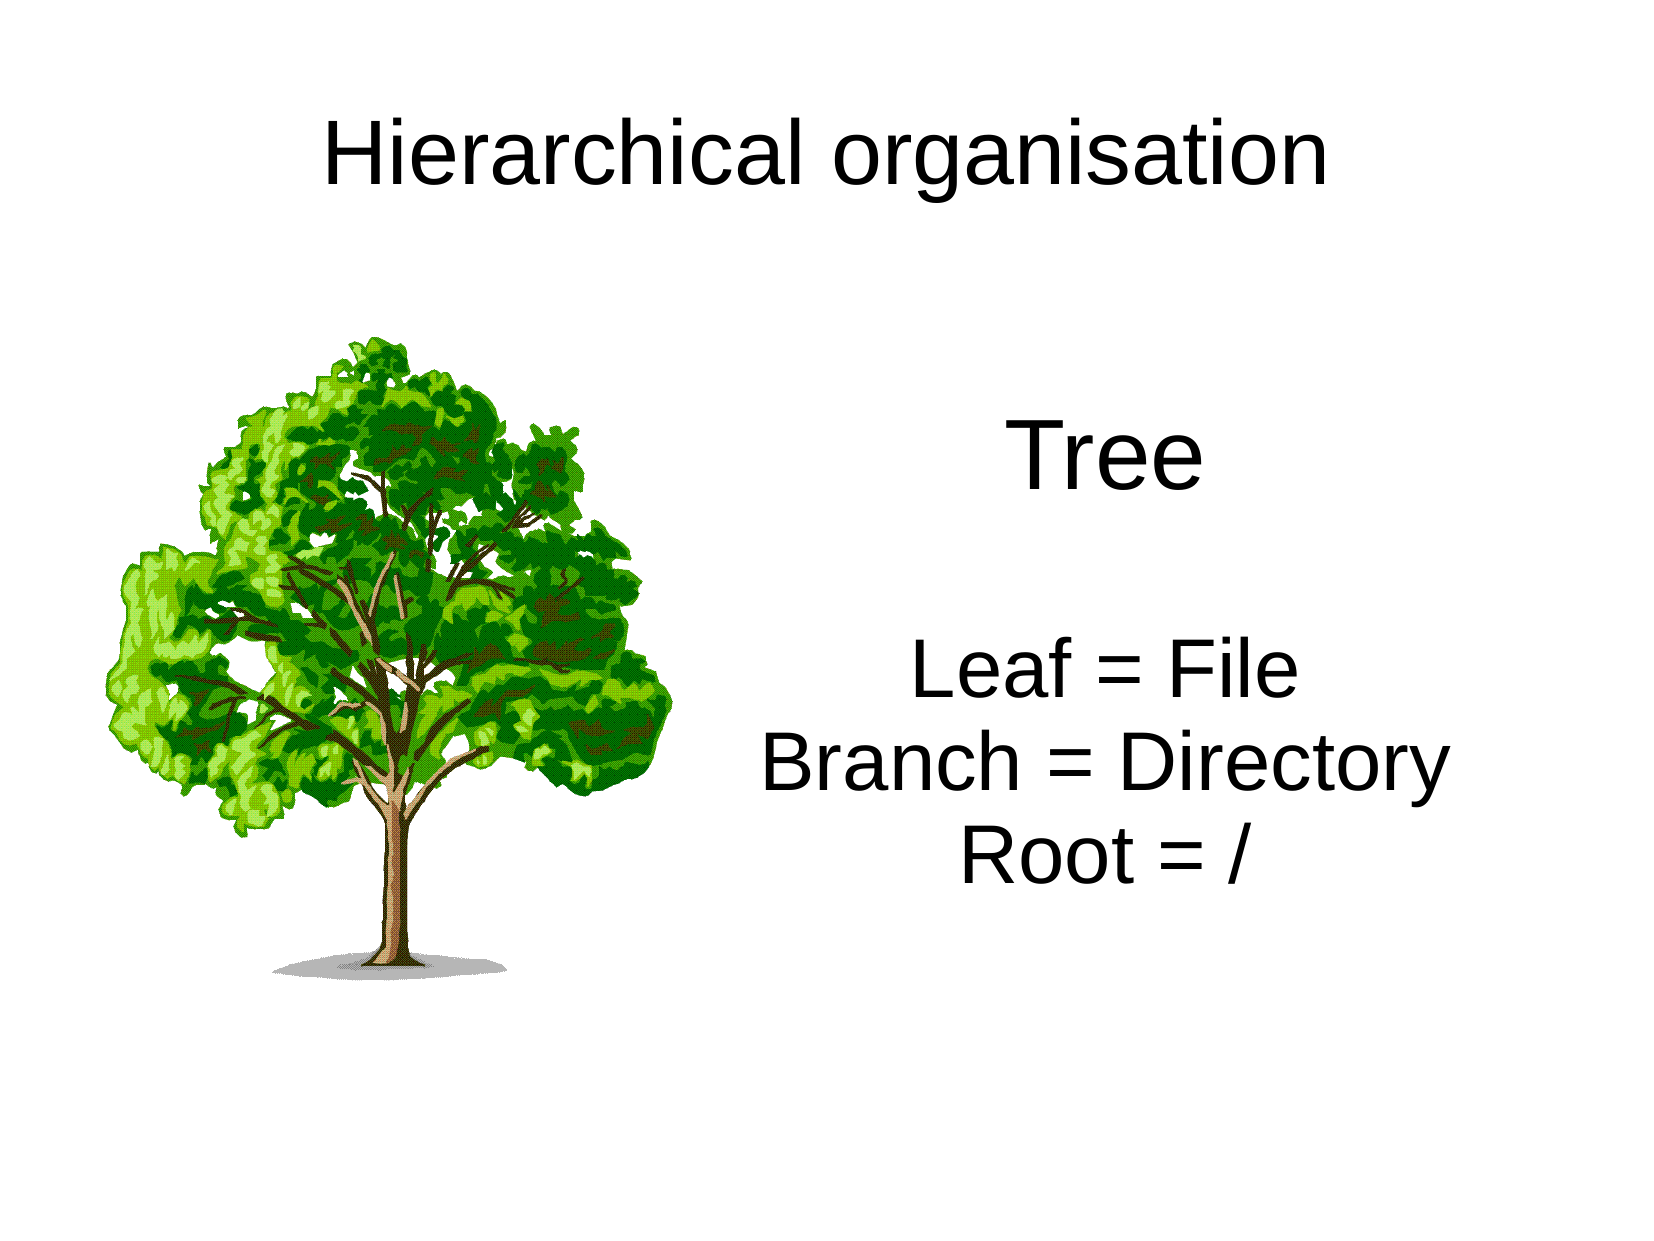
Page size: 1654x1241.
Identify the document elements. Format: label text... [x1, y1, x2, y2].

title Hierarchical organisation [82, 49, 1571, 257]
picture [105, 337, 674, 981]
text_box Tree Leaf = File Branch = Directory Root = / [673, 290, 1538, 1010]
